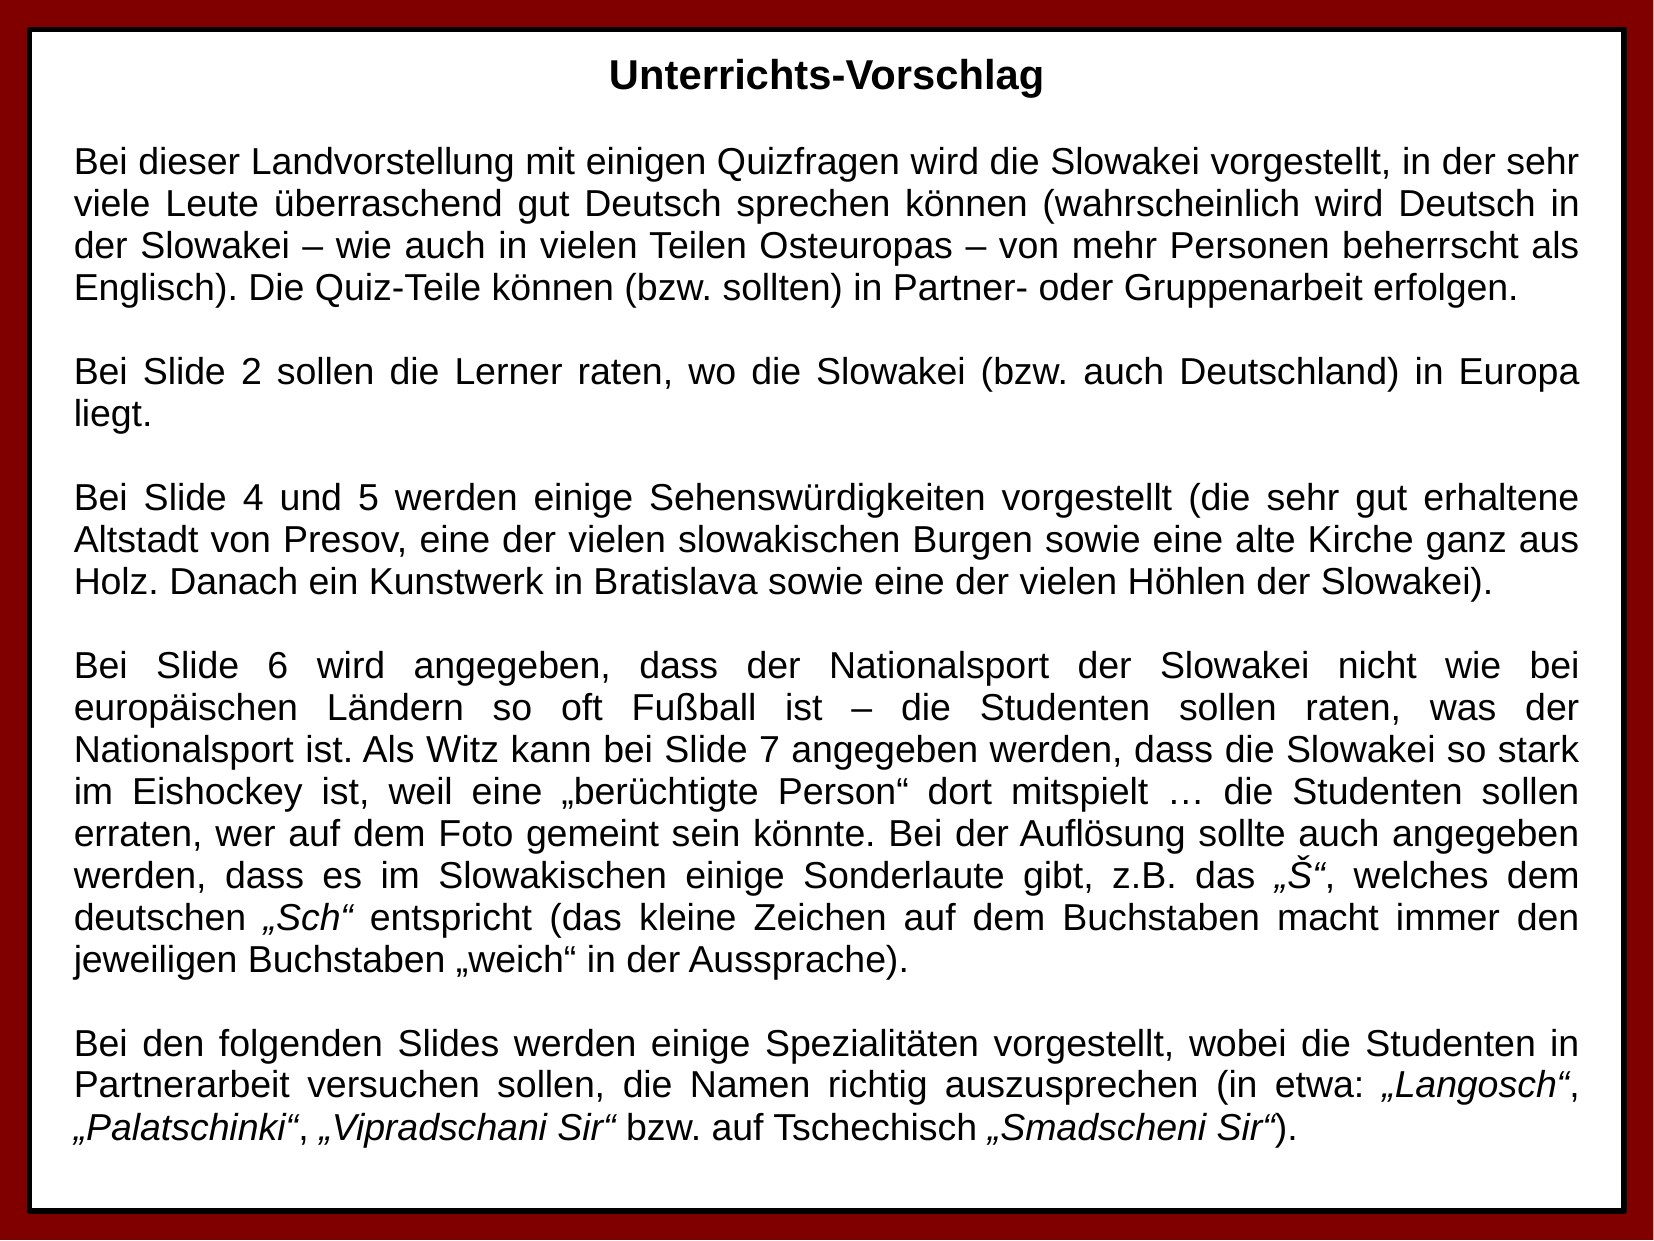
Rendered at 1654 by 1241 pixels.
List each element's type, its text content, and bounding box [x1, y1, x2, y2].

text_box Unterrichts-Vorschlag Bei dieser Landvorstellung mit einigen Quizfragen wird die Slowakei vorgestellt, in der sehr viele Leute überraschend gut Deutsch sprechen können (wahrscheinlich wird Deutsch in der Slowakei – wie auch in vielen Teilen Osteuropas – von mehr Personen beherrscht als Englisch). Die Quiz-Teile können (bzw. sollten) in Partner- oder Gruppenarbeit erfolgen. Bei Slide 2 sollen die Lerner raten, wo die Slowakei (bzw. auch Deutschland) in Europa liegt. Bei Slide 4 und 5 werden einige Sehenswürdigkeiten vorgestellt (die sehr gut erhaltene Altstadt von Presov, eine der vielen slowakischen Burgen sowie eine alte Kirche ganz aus Holz. Danach ein Kunstwerk in Bratislava sowie eine der vielen Höhlen der Slowakei). Bei Slide 6 wird angegeben, dass der Nationalsport der Slowakei nicht wie bei europäischen Ländern so oft Fußball ist – die Studenten sollen raten, was der Nationalsport ist. Als Witz kann bei Slide 7 angegeben werden, dass die Slowakei so stark im Eishockey ist, weil eine „berüchtigte Person“ dort mitspielt … die Studenten sollen erraten, wer auf dem Foto gemeint sein könnte. Bei der Auflösung sollte auch angegeben werden, dass es im Slowakischen einige Sonderlaute gibt, z.B. das „Š“, welches dem deutschen „Sch“ entspricht (das kleine Zeichen auf dem Buchstaben macht immer den jeweiligen Buchstaben „weich“ in der Aussprache). Bei den folgenden Slides werden einige Spezialitäten vorgestellt, wobei die Studenten in Partnerarbeit versuchen sollen, die Namen richtig auszusprechen (in etwa: „Langosch“, „Palatschinki“, „Vipradschani Sir“ bzw. auf Tschechisch „Smadscheni Sir“). [59, 44, 1595, 1209]
text_box [29, 29, 1625, 1211]
